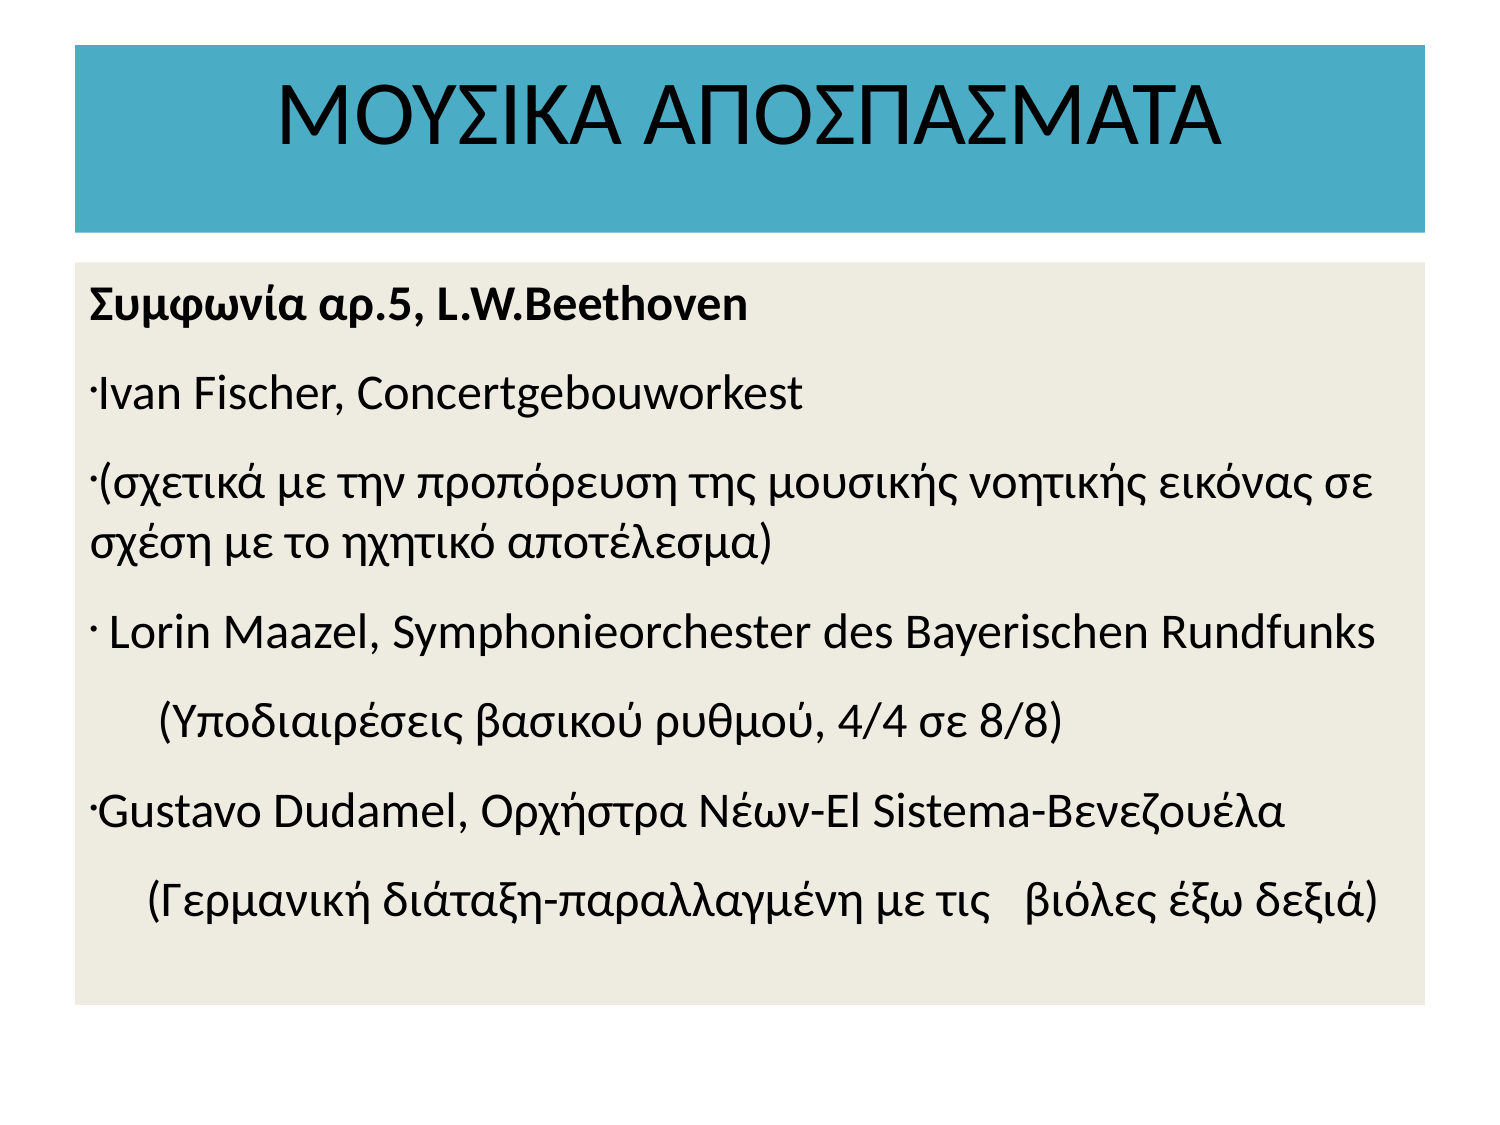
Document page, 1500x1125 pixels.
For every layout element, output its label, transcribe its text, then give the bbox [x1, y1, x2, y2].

title ΜΟΥΣΙΚΑ ΑΠΟΣΠΑΣΜΑΤΑ [75, 45, 1425, 233]
list Συμφωνία αρ.5, L.W.Beethoven Ivan Fischer, Concertgebouworkest (σχετικά με την προπόρευση της μουσικής νοητικής εικόνας σε σχέση με το ηχητικό αποτέλεσμα) Lorin Maazel, Symphonieorchester des Bayerischen Rundfunks (Υποδιαιρέσεις βασικού ρυθμού, 4/4 σε 8/8) Gustavo Dudamel, Ορχήστρα Νέων-El Sistema-Βενεζουέλα (Γερμανική διάταξη-παραλλαγμένη με τις βιόλες έξω δεξιά) [75, 262, 1425, 1005]
